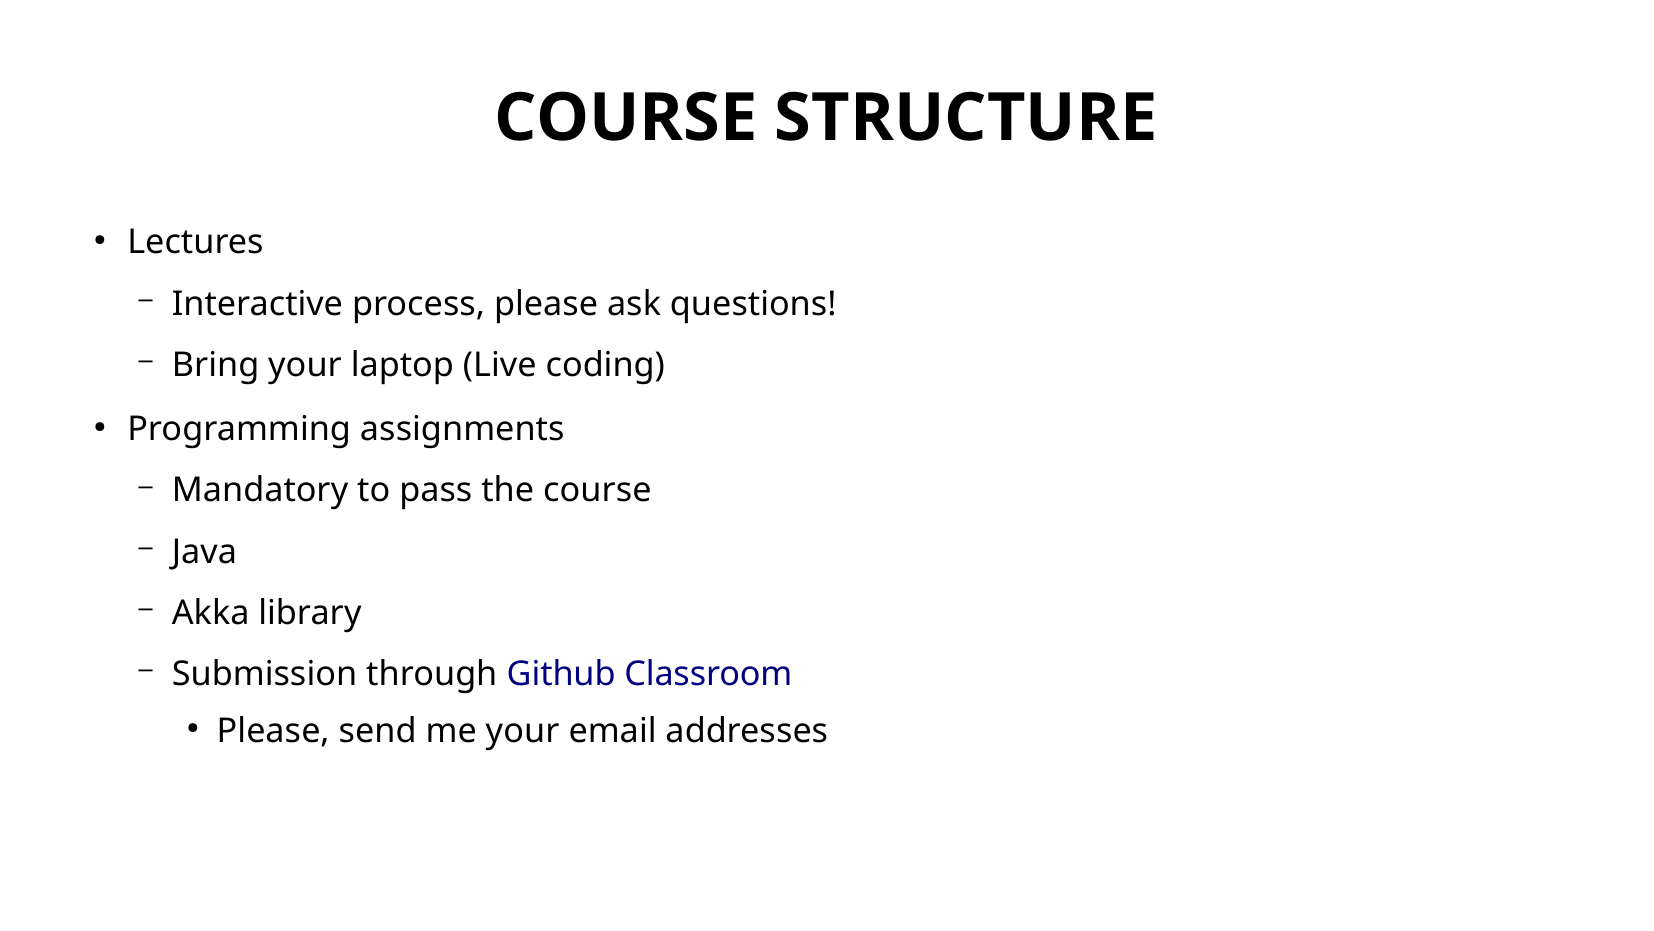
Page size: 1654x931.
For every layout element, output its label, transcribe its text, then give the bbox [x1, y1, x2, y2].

list Lectures Interactive process, please ask questions! Bring your laptop (Live coding) Programming assignments Mandatory to pass the course Java Akka library Submission through Github Classroom Please, send me your email addresses [82, 217, 1571, 757]
title COURSE STRUCTURE [82, 36, 1571, 193]
